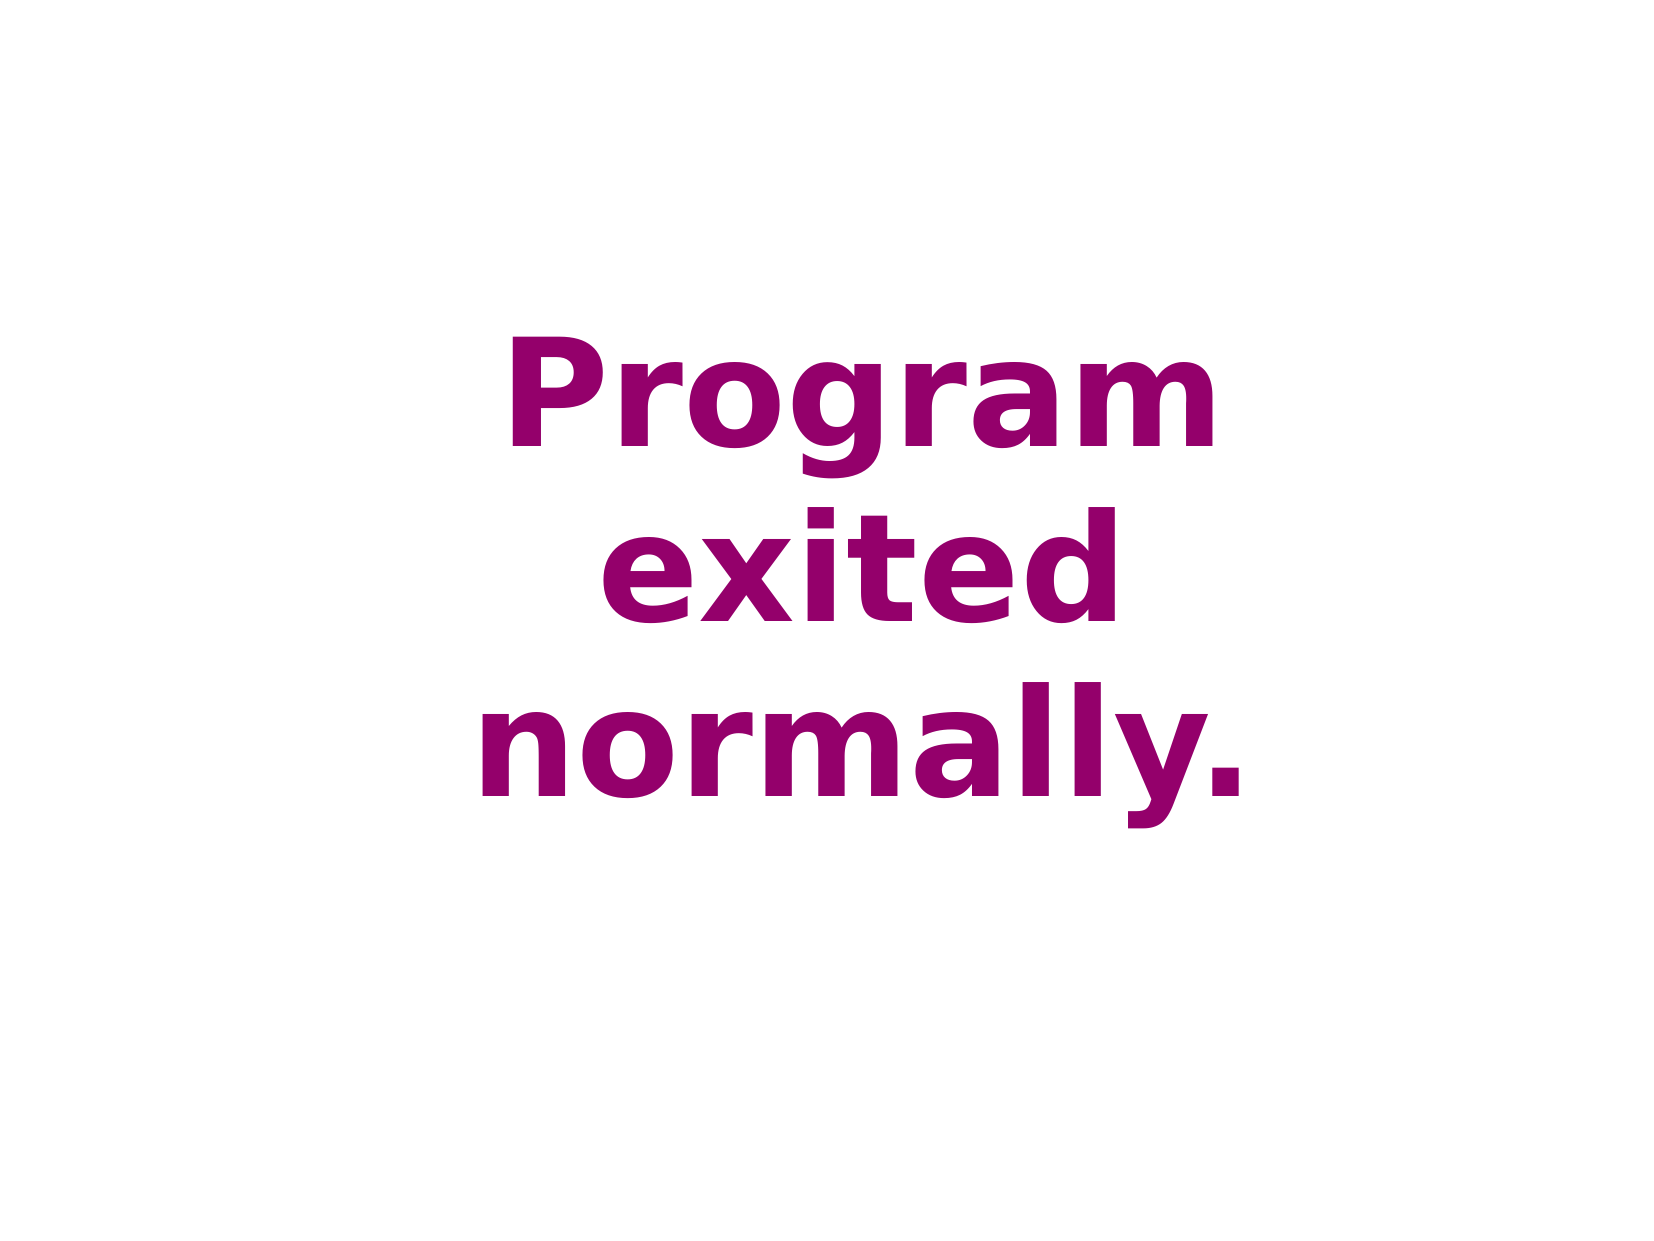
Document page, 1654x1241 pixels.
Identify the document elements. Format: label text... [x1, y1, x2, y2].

text_box Program exited normally. [412, 300, 1313, 863]
